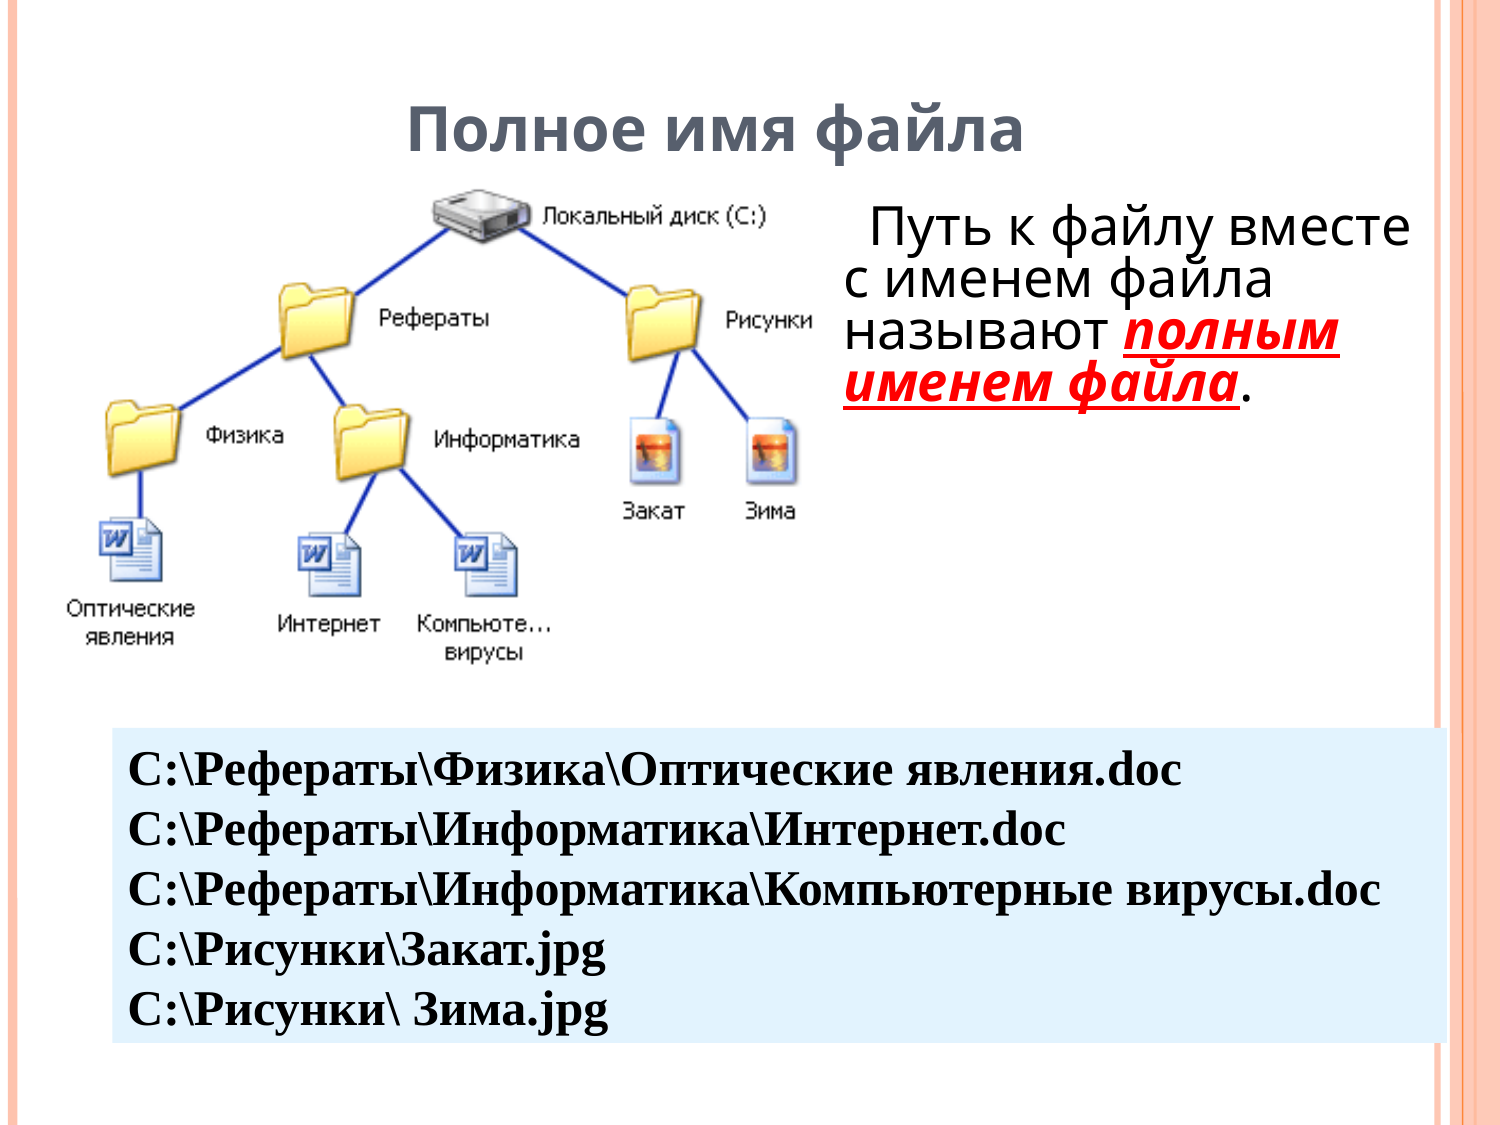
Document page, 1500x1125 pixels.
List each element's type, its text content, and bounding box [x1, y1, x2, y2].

picture [51, 177, 827, 680]
text_box C:\Рефераты\Физика\Оптические явления.doc C:\Рефераты\Информатика\Интернет.doc C:\Рефераты\Информатика\Компьютерные вирусы.doc C:\Рисунки\Закат.jpg C:\Рисунки\ Зима.jpg [112, 727, 1447, 1043]
list Путь к файлу вместе с именем файла называют полным именем файла. [827, 196, 1447, 433]
title Полное имя файла [41, 31, 1392, 172]
